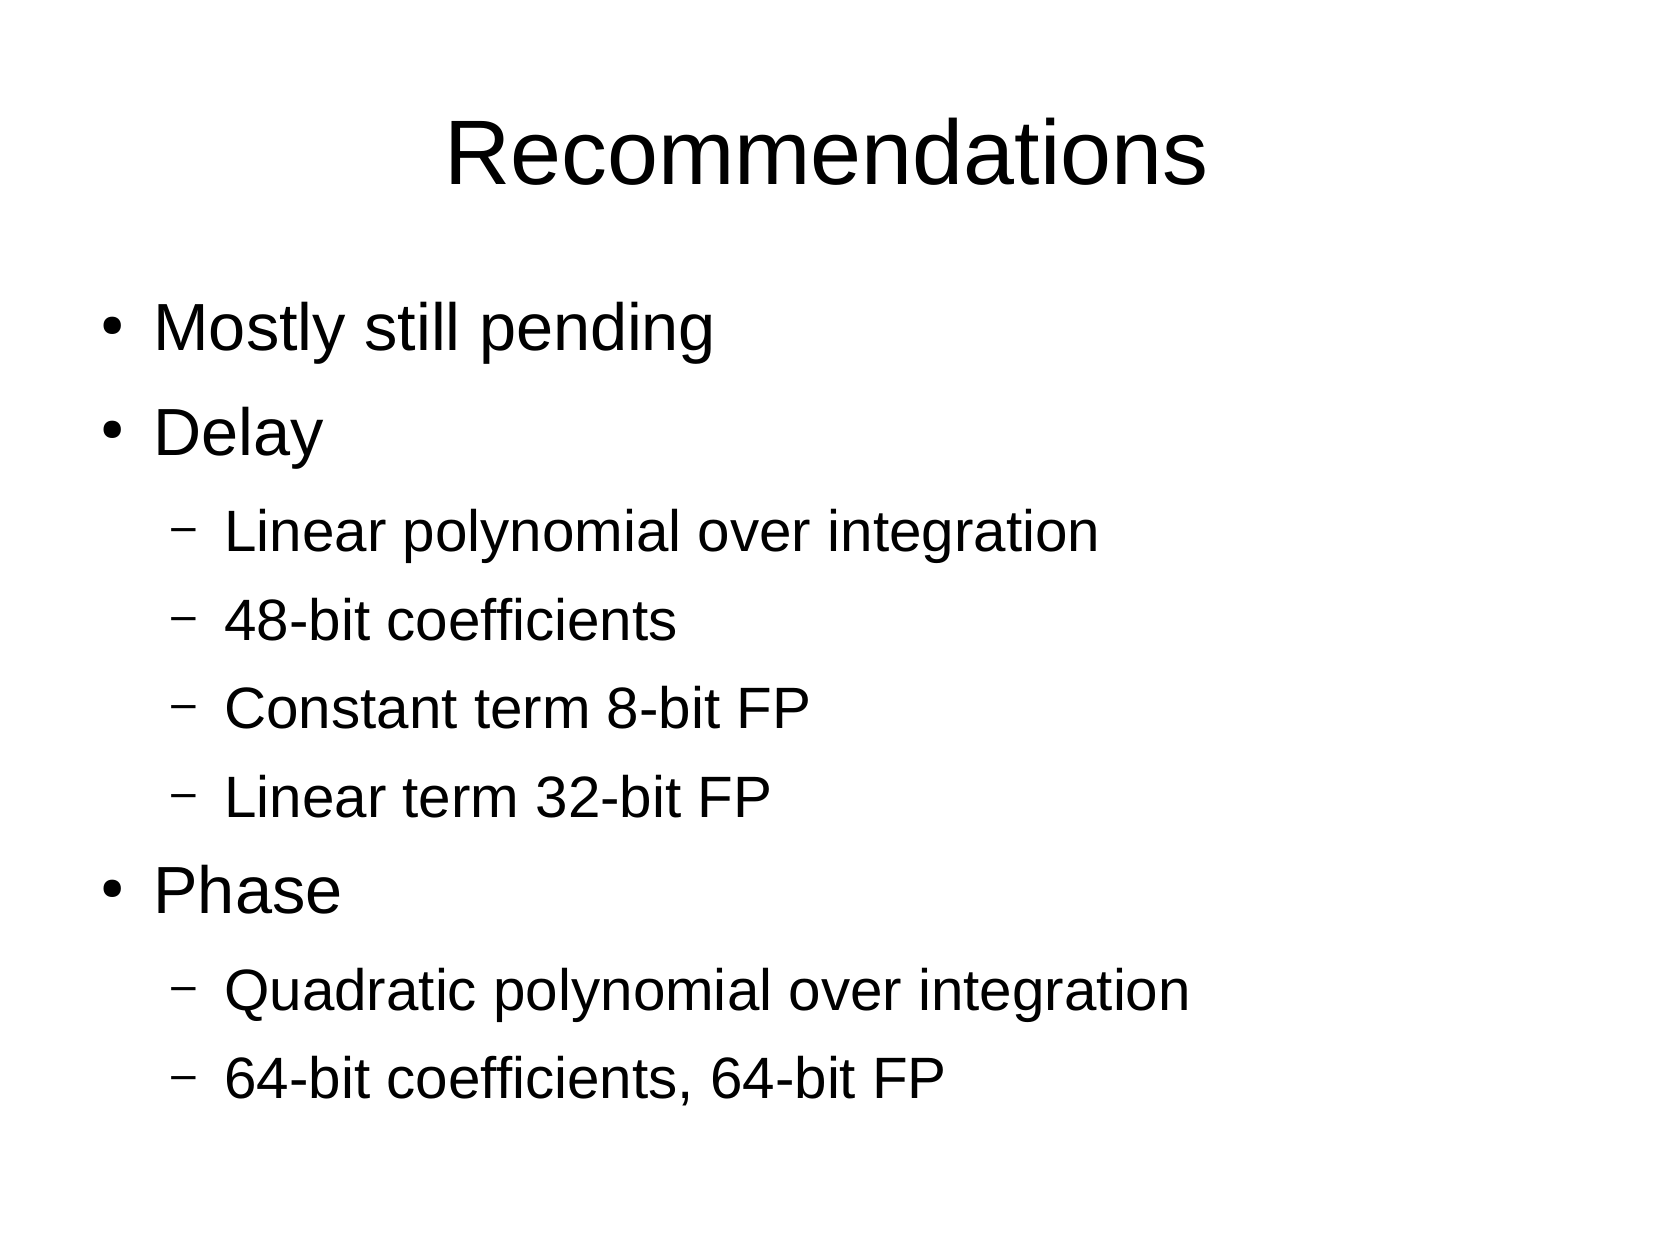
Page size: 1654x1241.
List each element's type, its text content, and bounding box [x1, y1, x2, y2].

title Recommendations [82, 49, 1571, 257]
list Mostly still pending Delay Linear polynomial over integration 48-bit coefficients Constant term 8-bit FP Linear term 32-bit FP Phase Quadratic polynomial over integration 64-bit coefficients, 64-bit FP [82, 290, 1571, 1111]
